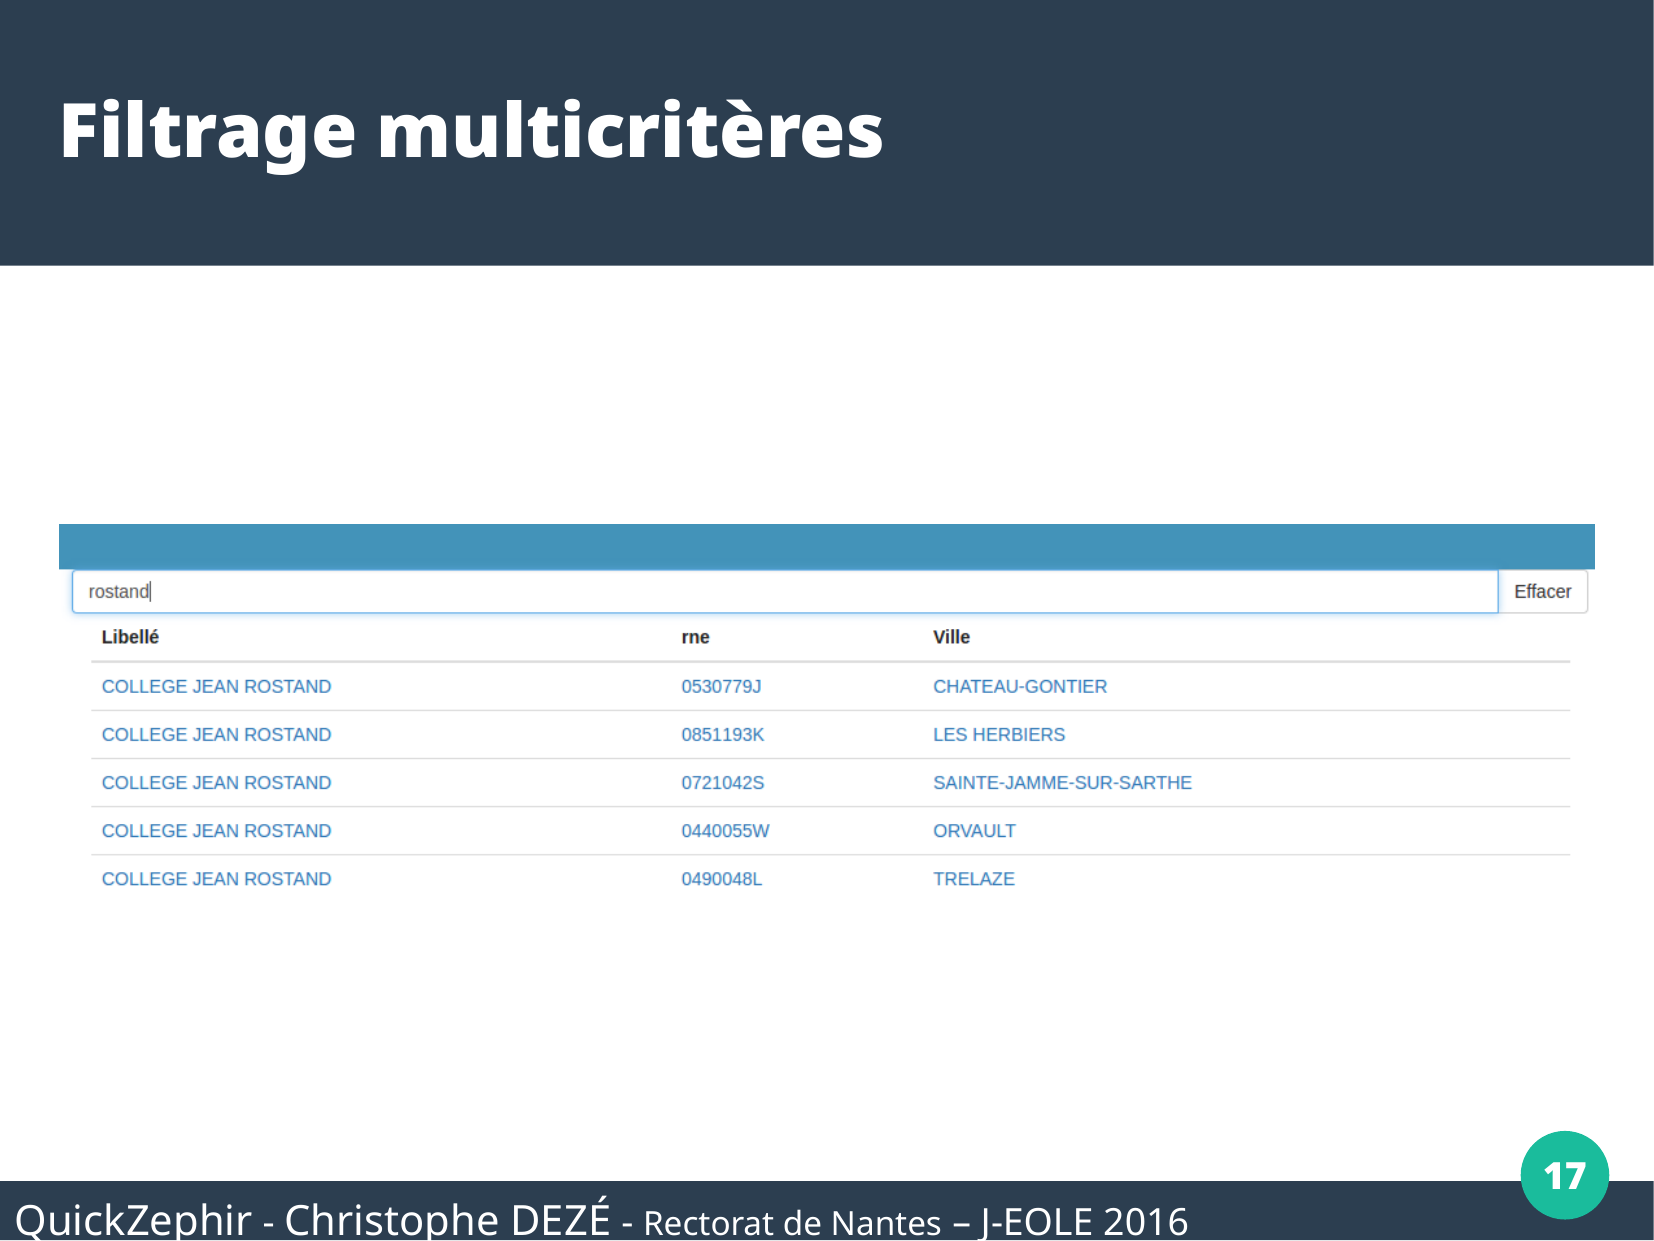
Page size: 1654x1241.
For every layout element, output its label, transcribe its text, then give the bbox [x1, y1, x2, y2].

title Filtrage multicritères [59, 49, 1595, 207]
picture [59, 524, 1595, 953]
